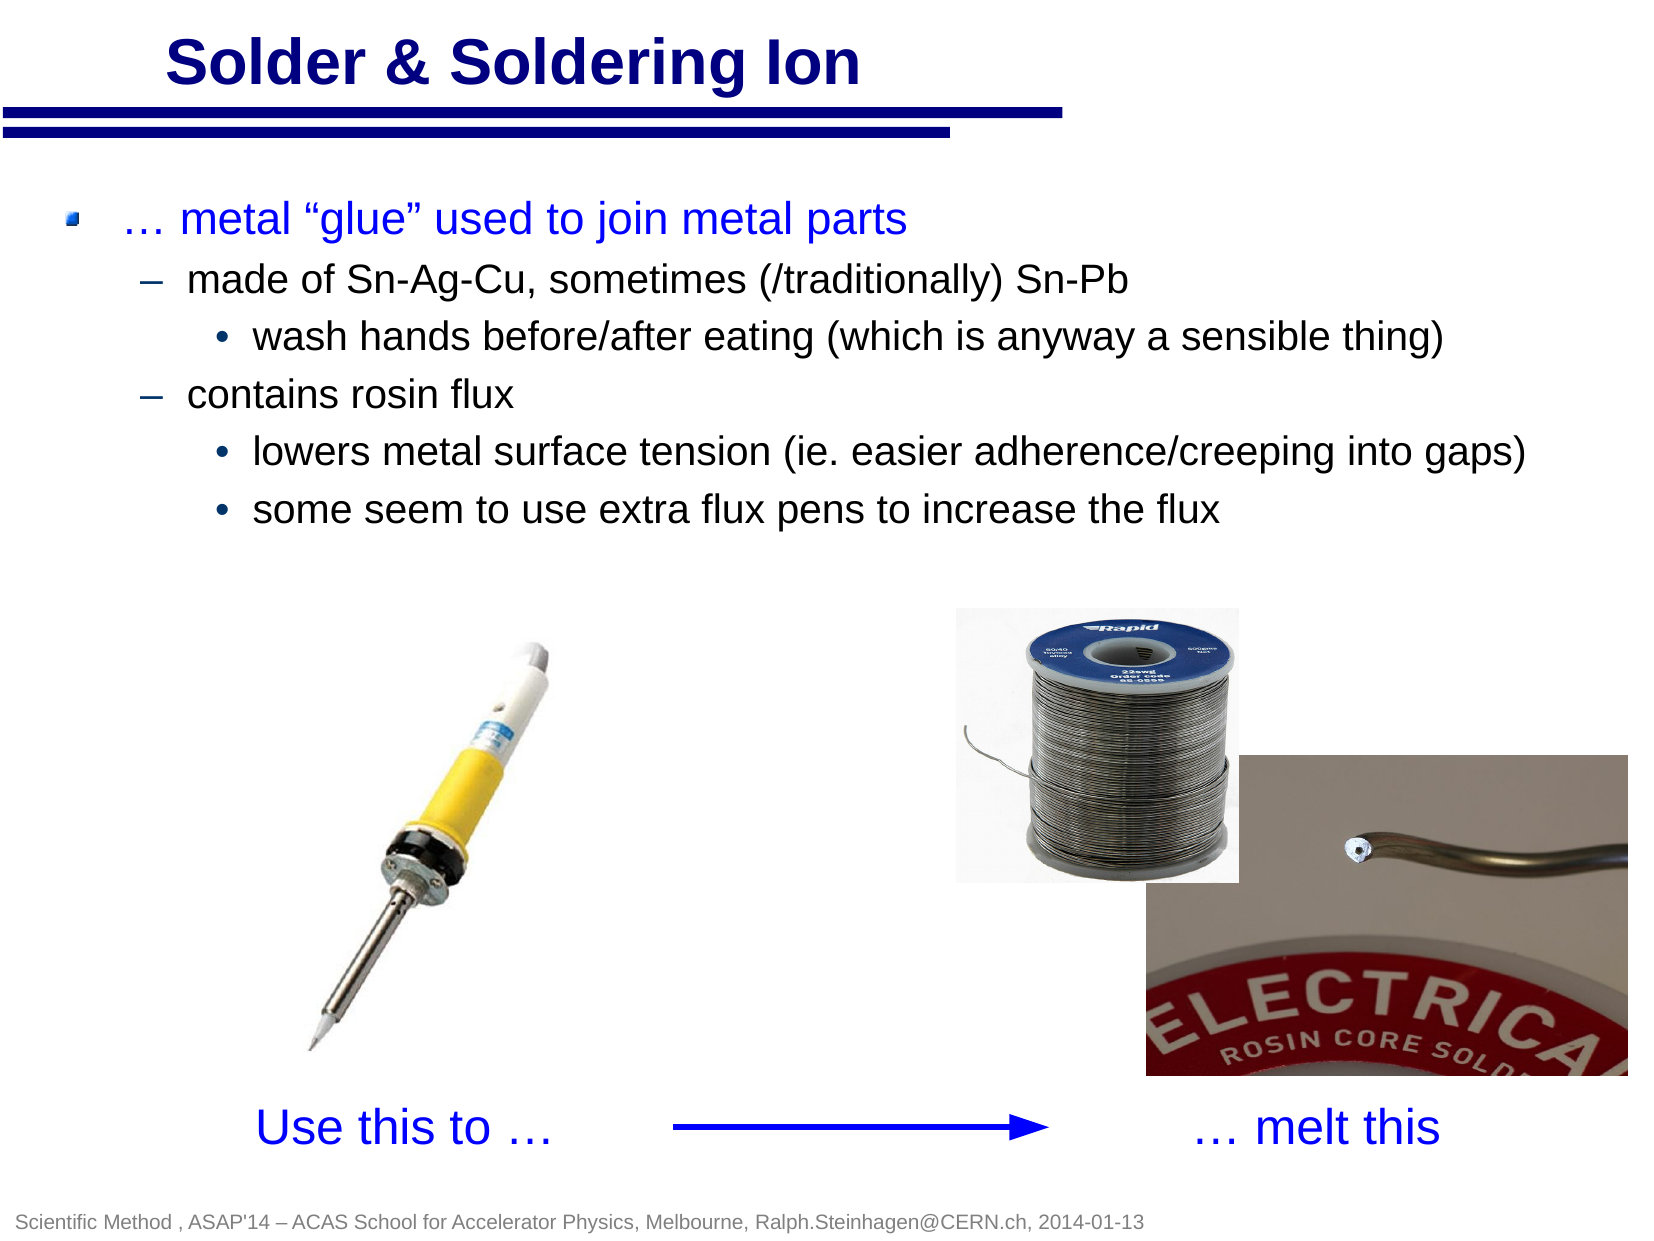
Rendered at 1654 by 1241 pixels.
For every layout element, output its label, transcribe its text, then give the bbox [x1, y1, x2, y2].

picture [222, 637, 638, 1053]
text_box Use this to … [152, 1091, 673, 1163]
title Solder & Soldering Ion [165, 0, 1323, 124]
picture [956, 608, 1628, 1076]
text_box … melt this [1049, 1091, 1583, 1163]
list … metal “glue” used to join metal parts made of Sn-Ag-Cu, sometimes (/traditionally) Sn-Pb wash hands before/after eating (which is anyway a sensible thing) contains rosin flux lowers metal surface tension (ie. easier adherence/creeping into gaps) some seem to use extra flux pens to increase the flux [65, 192, 1628, 1205]
